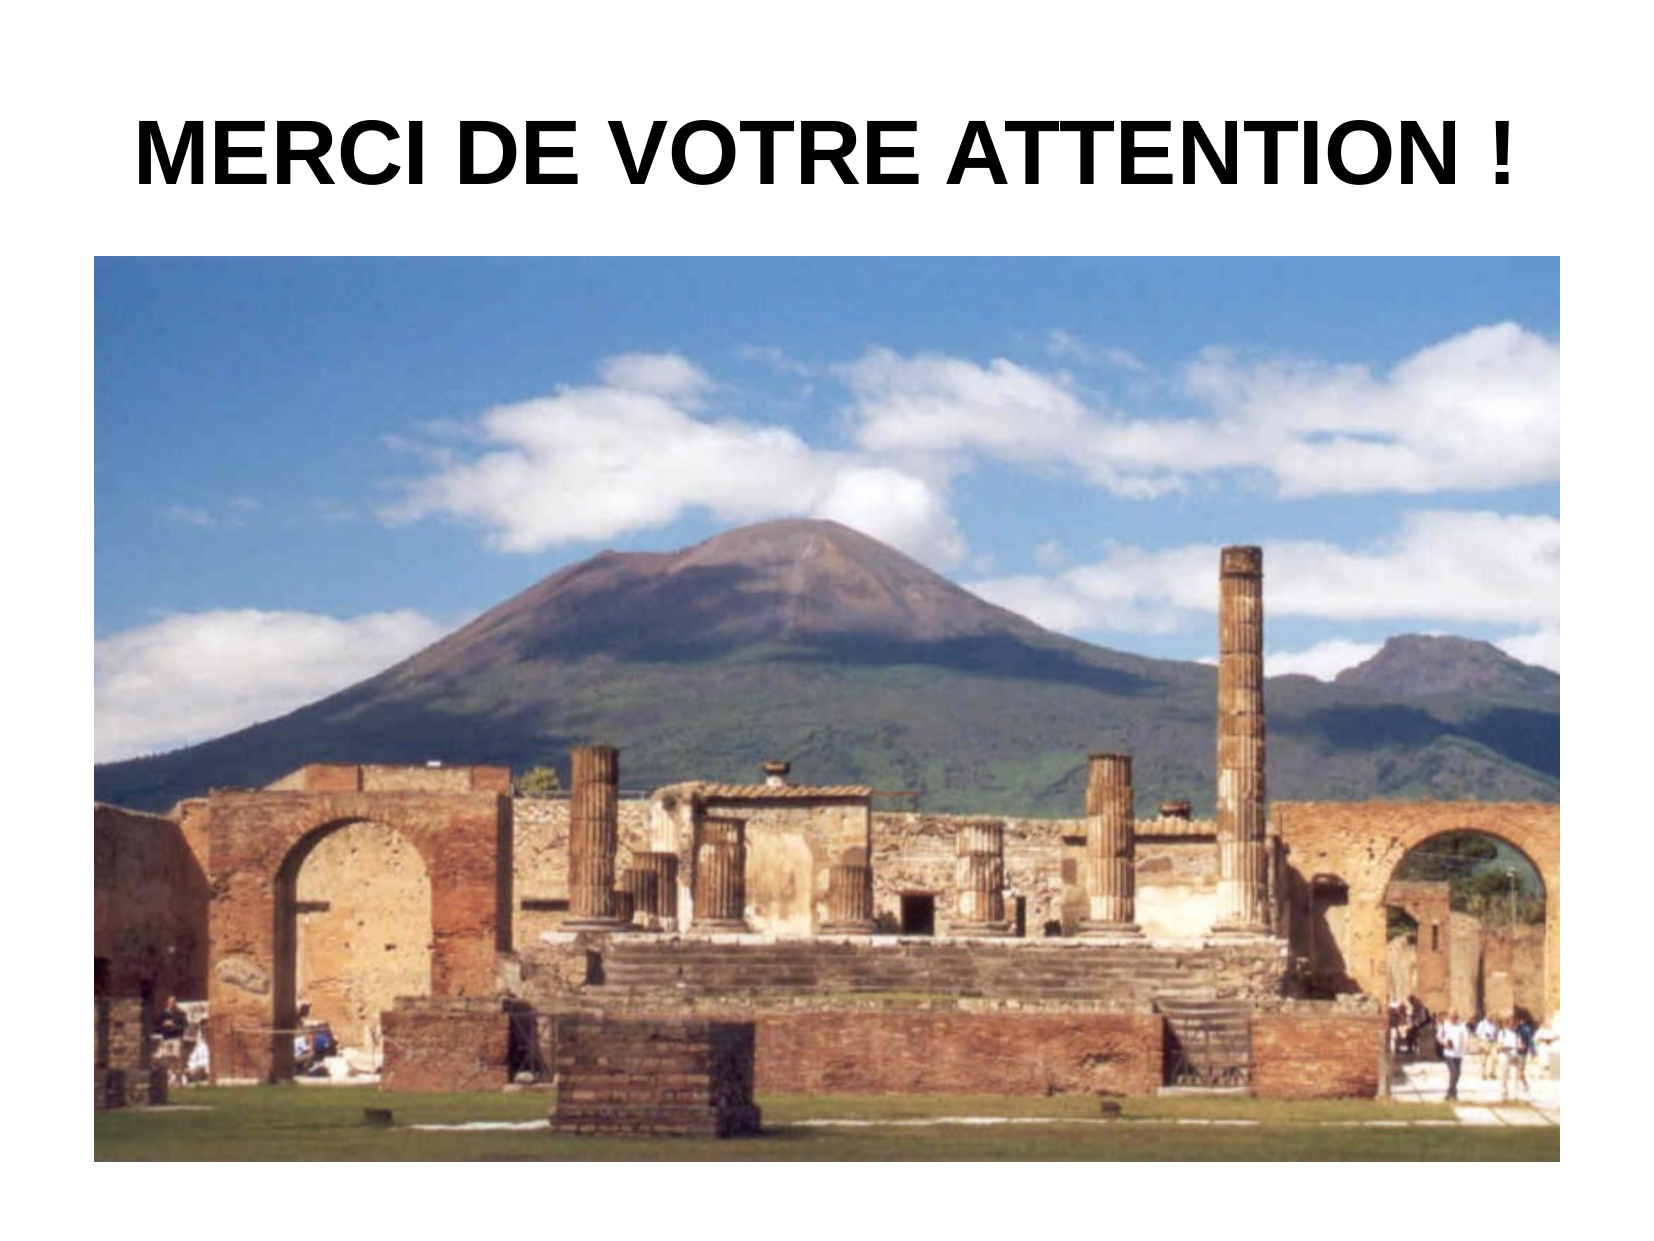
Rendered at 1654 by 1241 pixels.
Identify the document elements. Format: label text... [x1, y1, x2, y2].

title MERCI DE VOTRE ATTENTION ! [82, 49, 1571, 257]
picture [94, 256, 1560, 1162]
